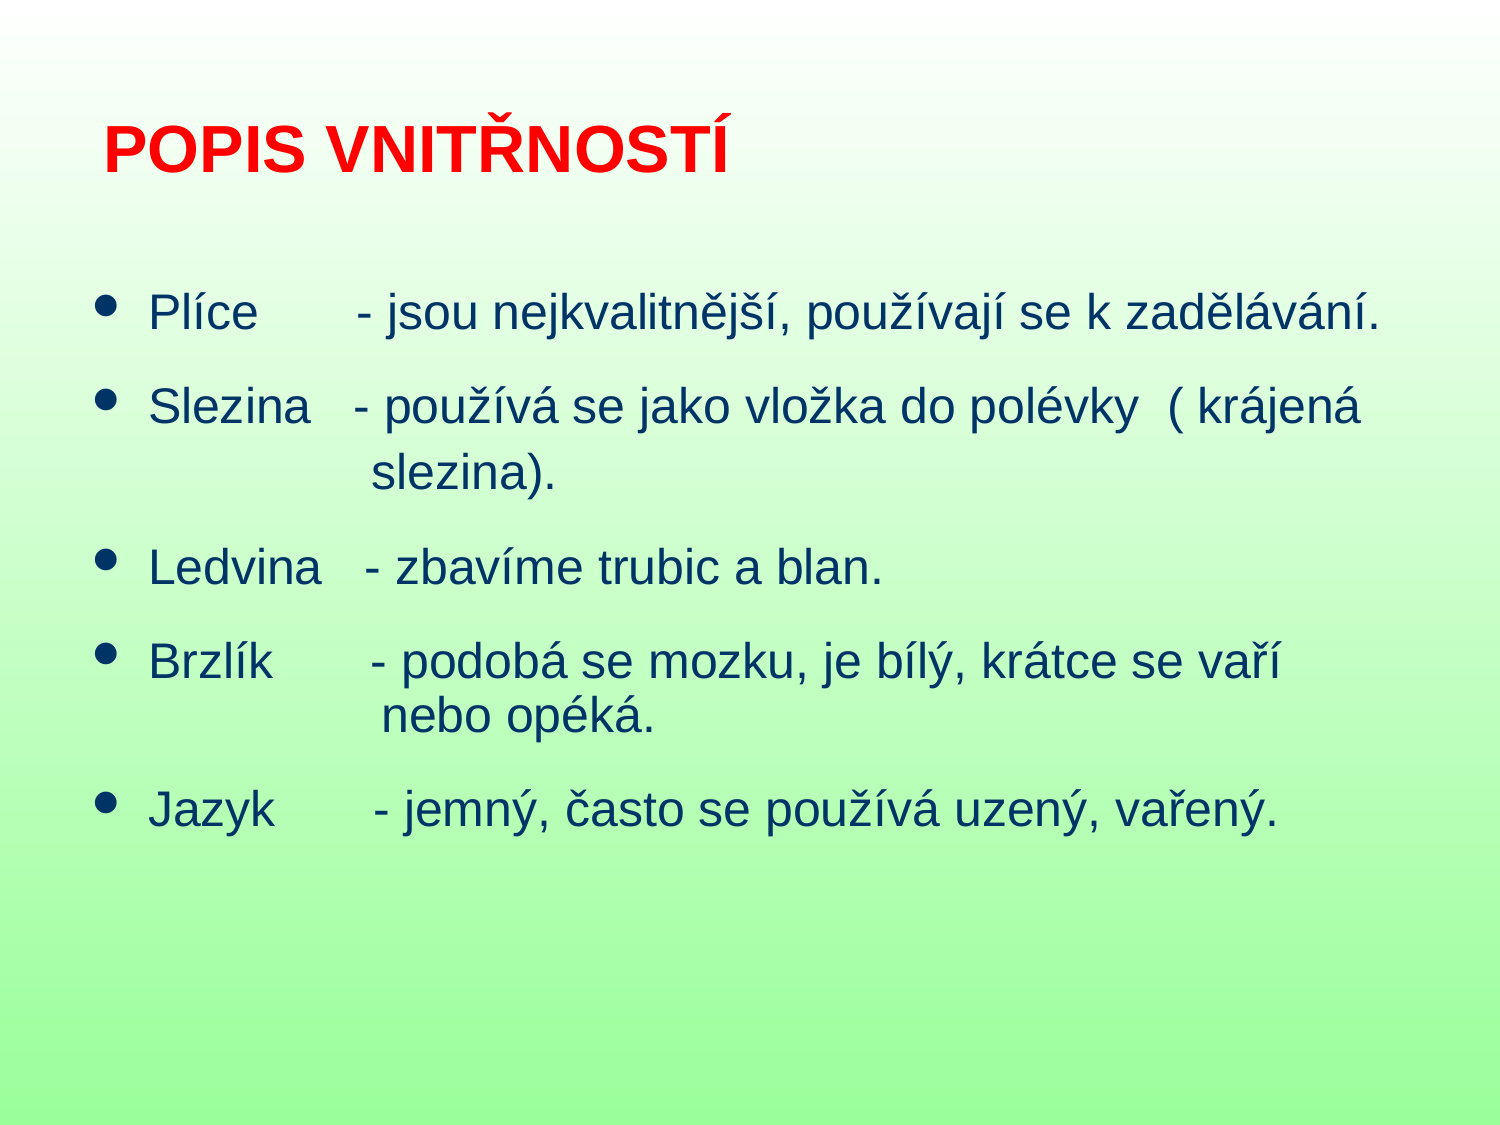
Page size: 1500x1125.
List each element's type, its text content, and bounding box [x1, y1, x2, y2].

title POPIS VNITŘNOSTÍ [88, 30, 1365, 195]
list Plíce - jsou nejkvalitnější, používají se k zadělávání. Slezina - používá se jako vložka do polévky ( krájená slezina). Ledvina - zbavíme trubic a blan. Brzlík - podobá se mozku, je bílý, krátce se vaří nebo opéká. Jazyk - jemný, často se používá uzený, vařený. [76, 278, 1412, 1000]
